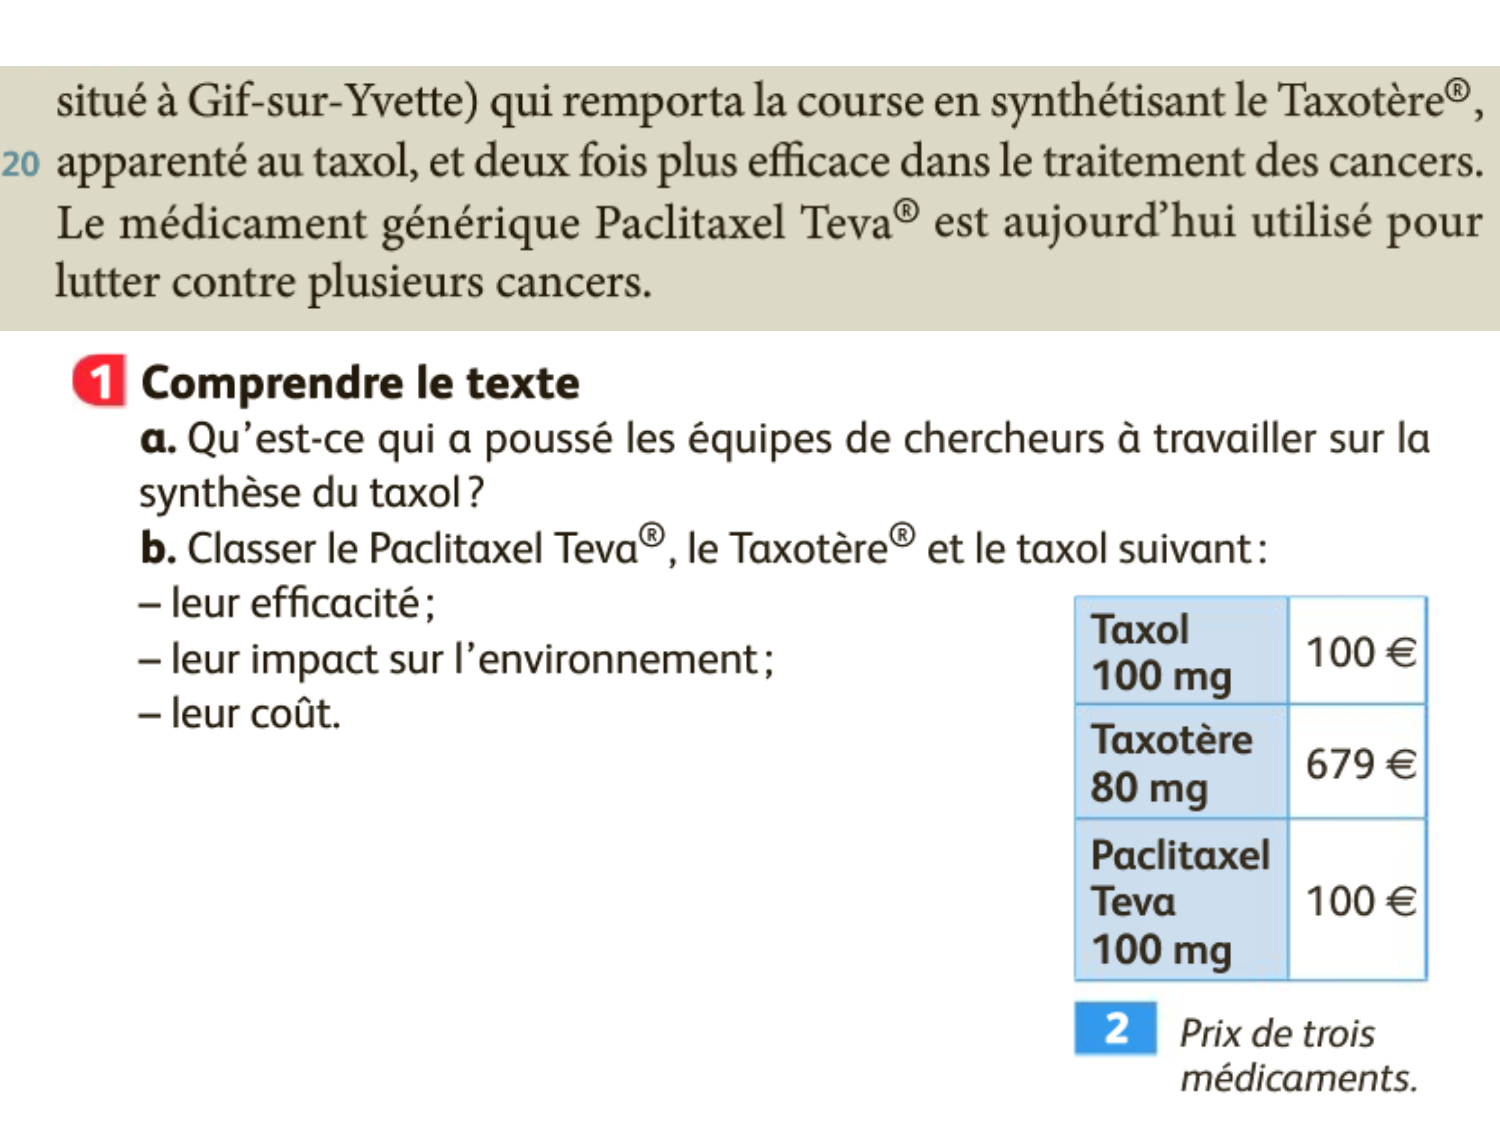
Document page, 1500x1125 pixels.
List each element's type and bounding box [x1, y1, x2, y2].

picture [0, 66, 1500, 331]
picture [53, 338, 1448, 1103]
